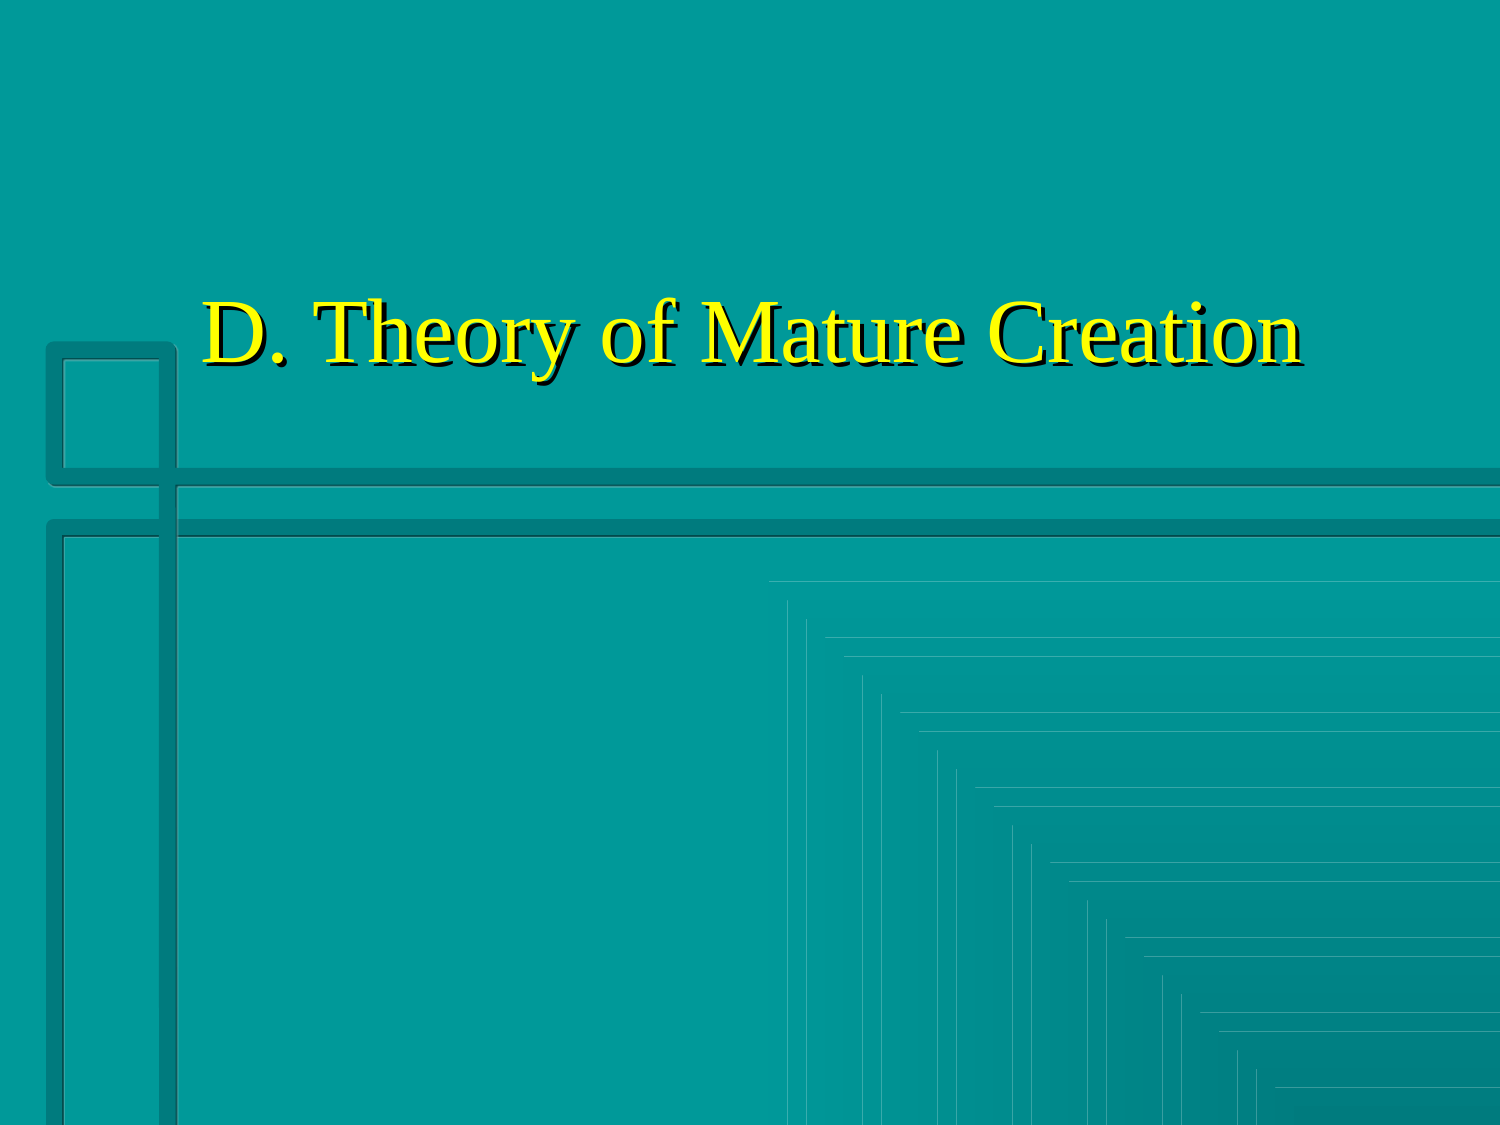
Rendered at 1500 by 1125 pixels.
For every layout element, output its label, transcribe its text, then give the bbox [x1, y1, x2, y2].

title D. Theory of Mature Creation [200, 237, 1476, 426]
